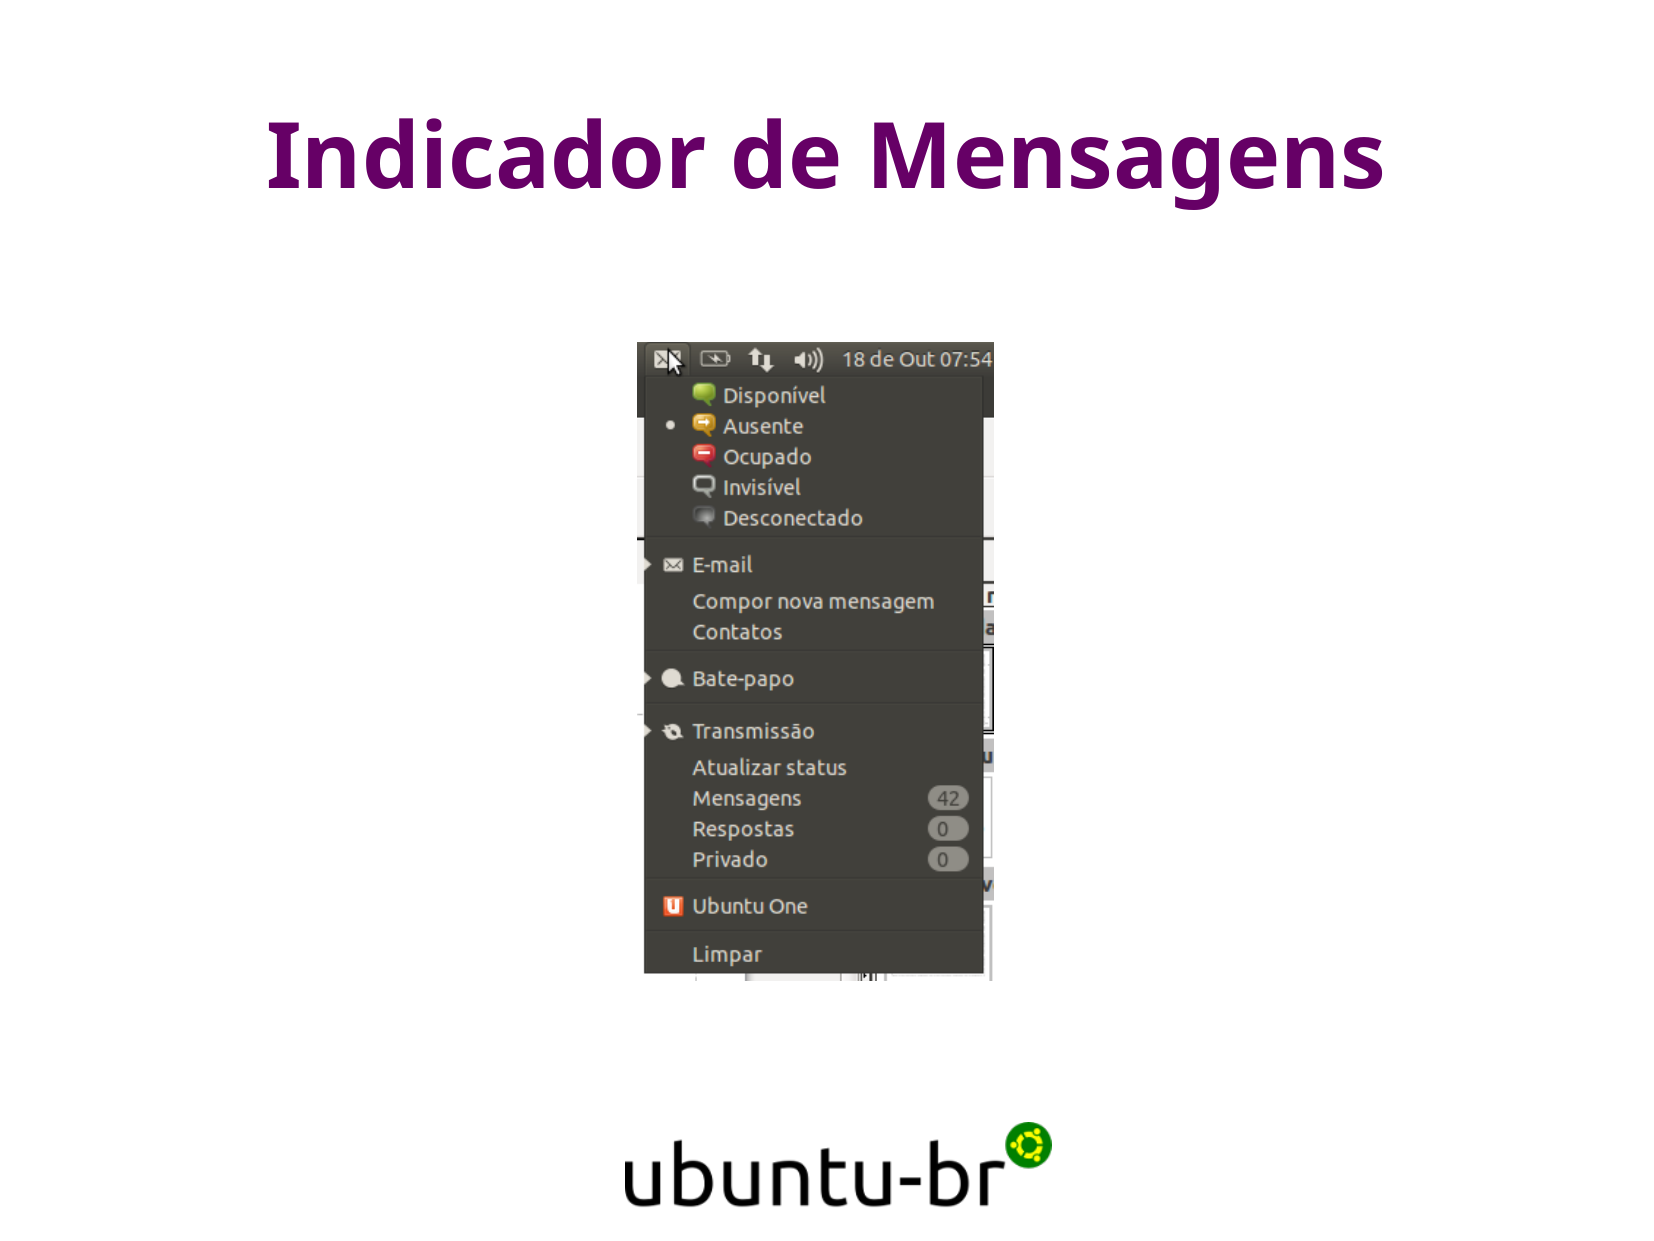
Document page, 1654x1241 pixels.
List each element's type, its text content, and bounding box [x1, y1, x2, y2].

title Indicador de Mensagens [82, 49, 1571, 257]
picture [637, 342, 994, 981]
picture [625, 1122, 1052, 1223]
